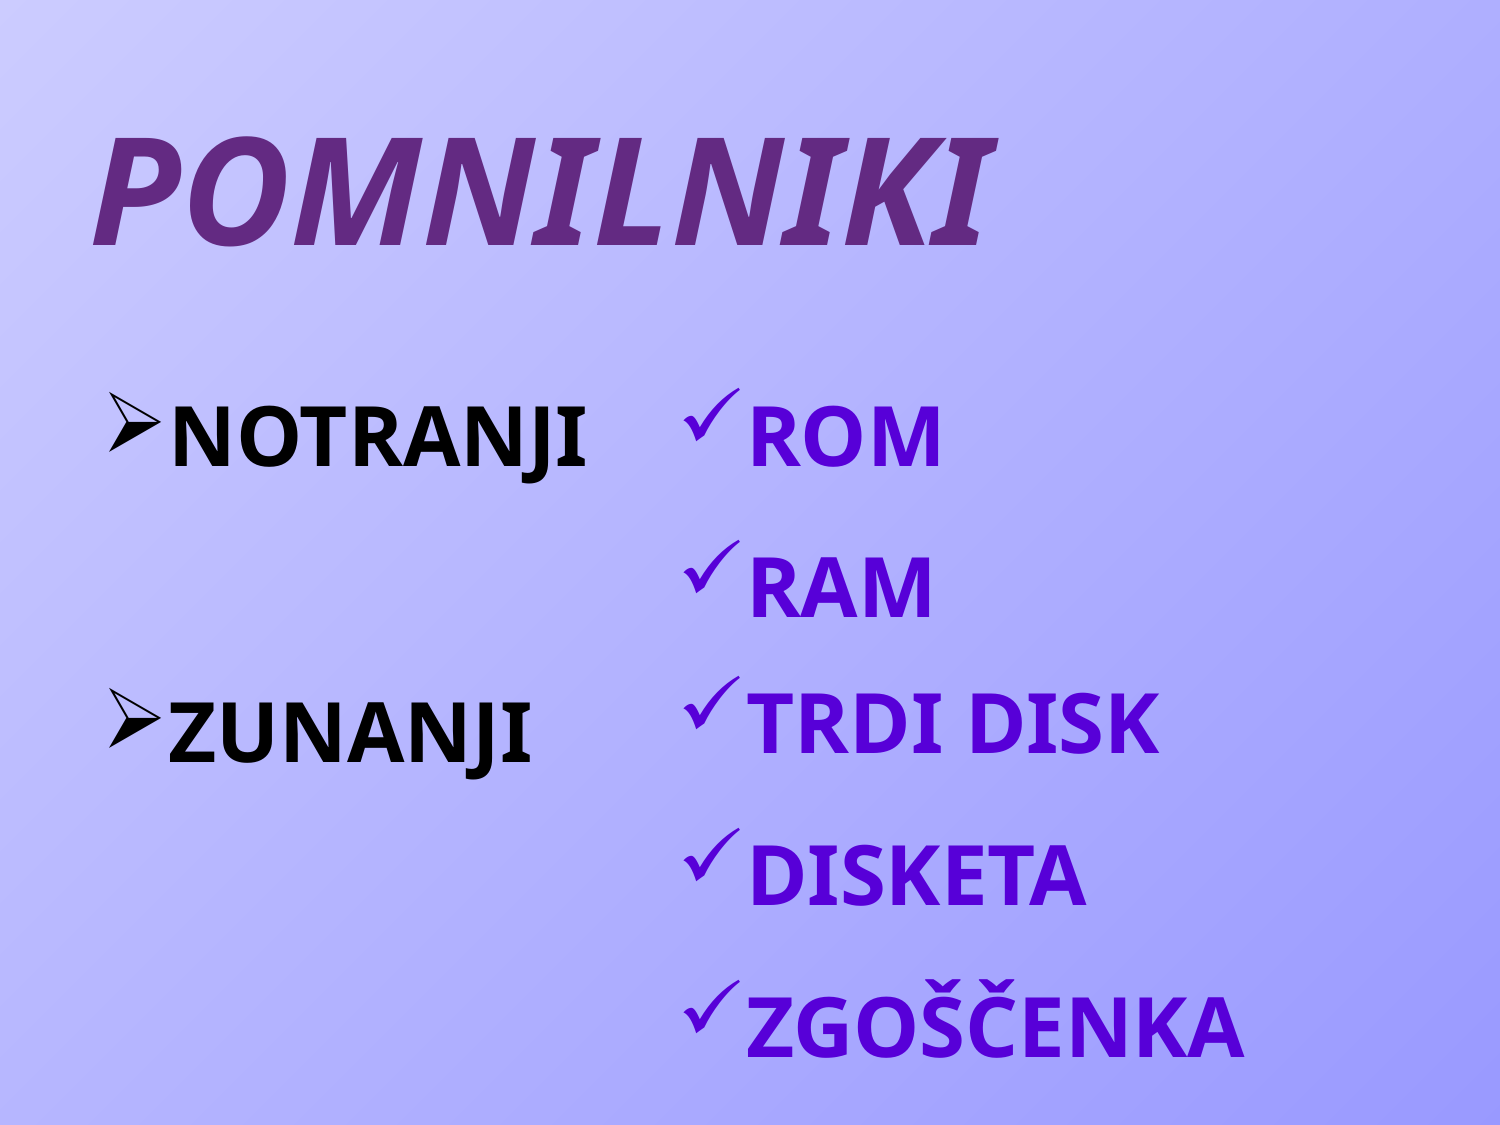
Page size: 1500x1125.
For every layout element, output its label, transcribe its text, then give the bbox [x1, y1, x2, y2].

text_box TRDI DISK DISKETA ZGOŠČENKA [662, 662, 1313, 1083]
text_box ROM RAM [662, 374, 1338, 643]
text_box POMNILNIKI [74, 87, 1413, 283]
text_box NOTRANJI ZUNANJI [87, 375, 888, 787]
